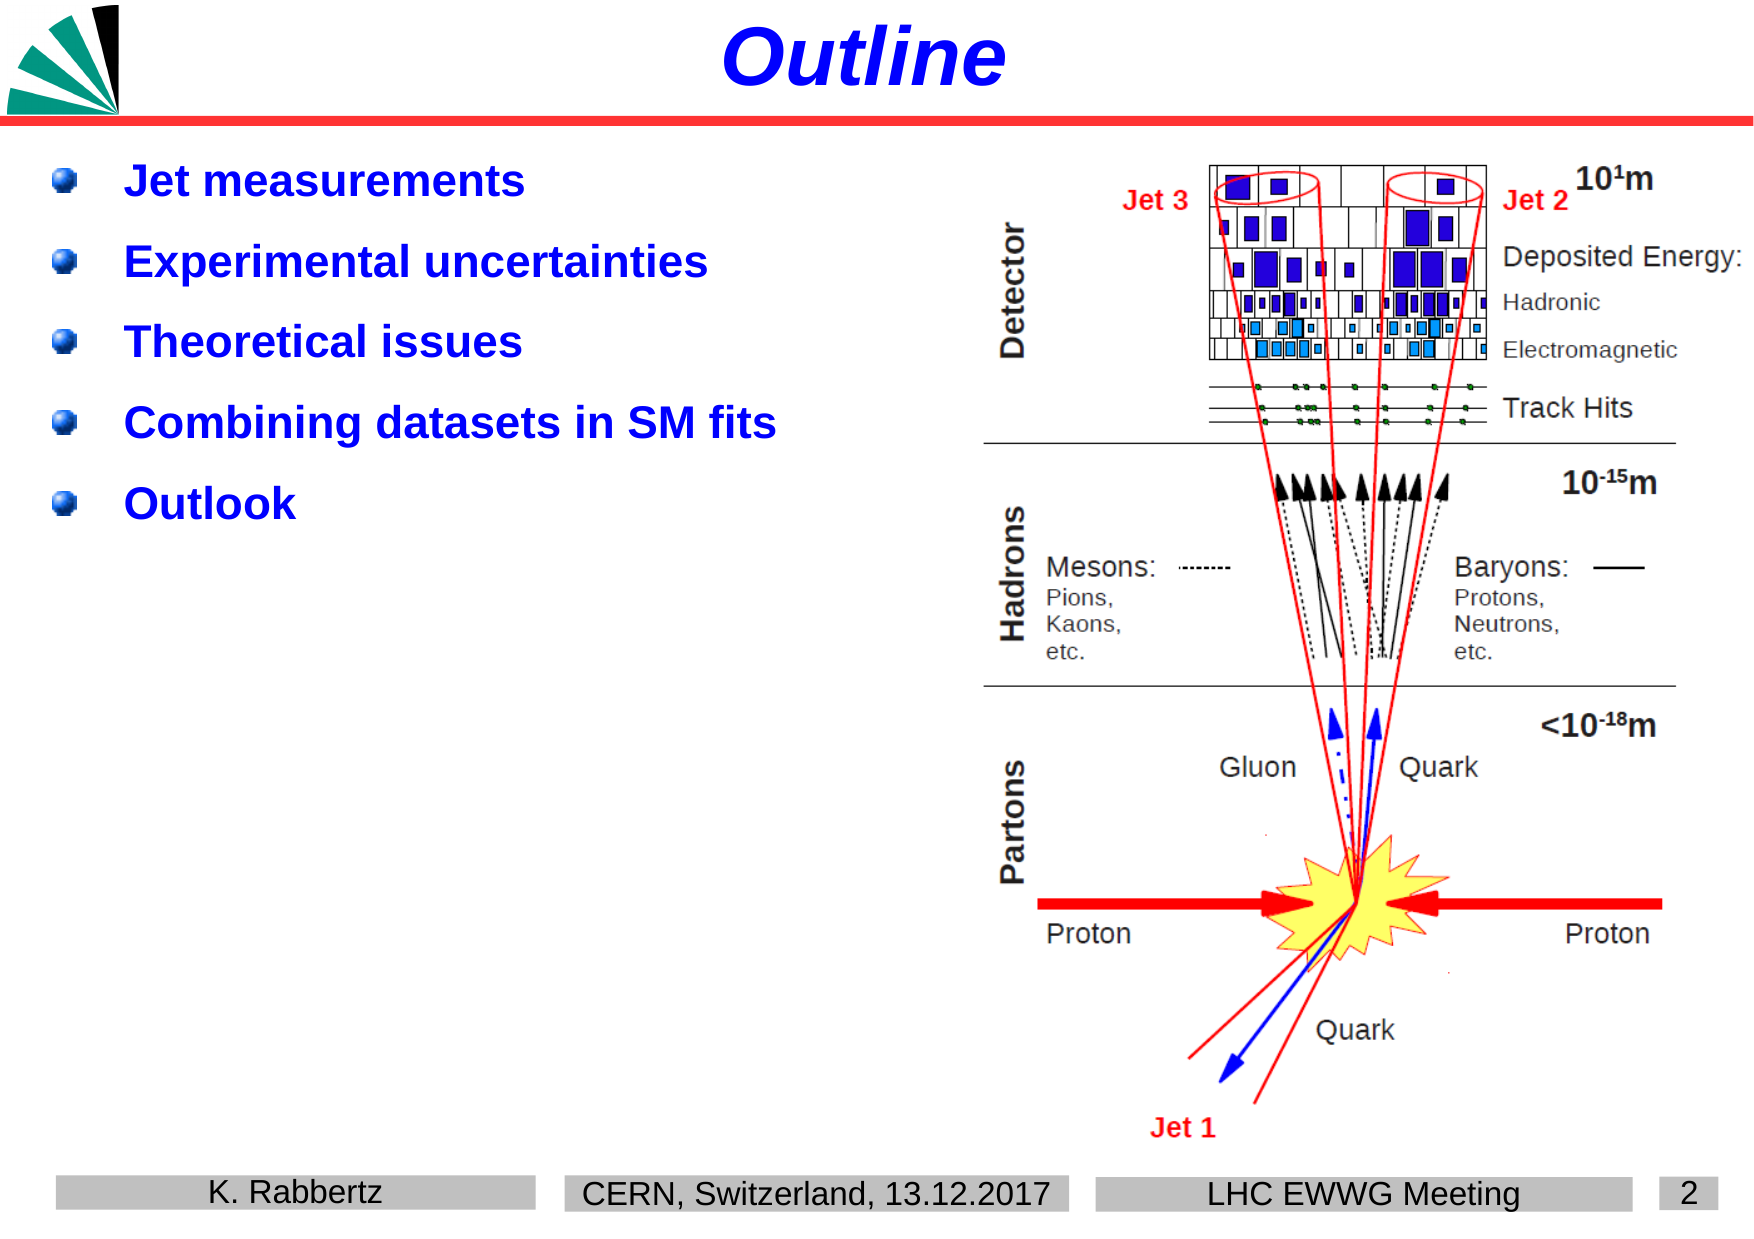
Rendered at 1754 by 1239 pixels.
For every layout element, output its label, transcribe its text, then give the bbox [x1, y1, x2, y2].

picture [970, 155, 1745, 1145]
picture [7, 5, 119, 116]
title Outline [129, 0, 1631, 114]
list Jet measurements Experimental uncertainties Theoretical issues Combining datasets in SM fits Outlook [40, 154, 953, 1137]
